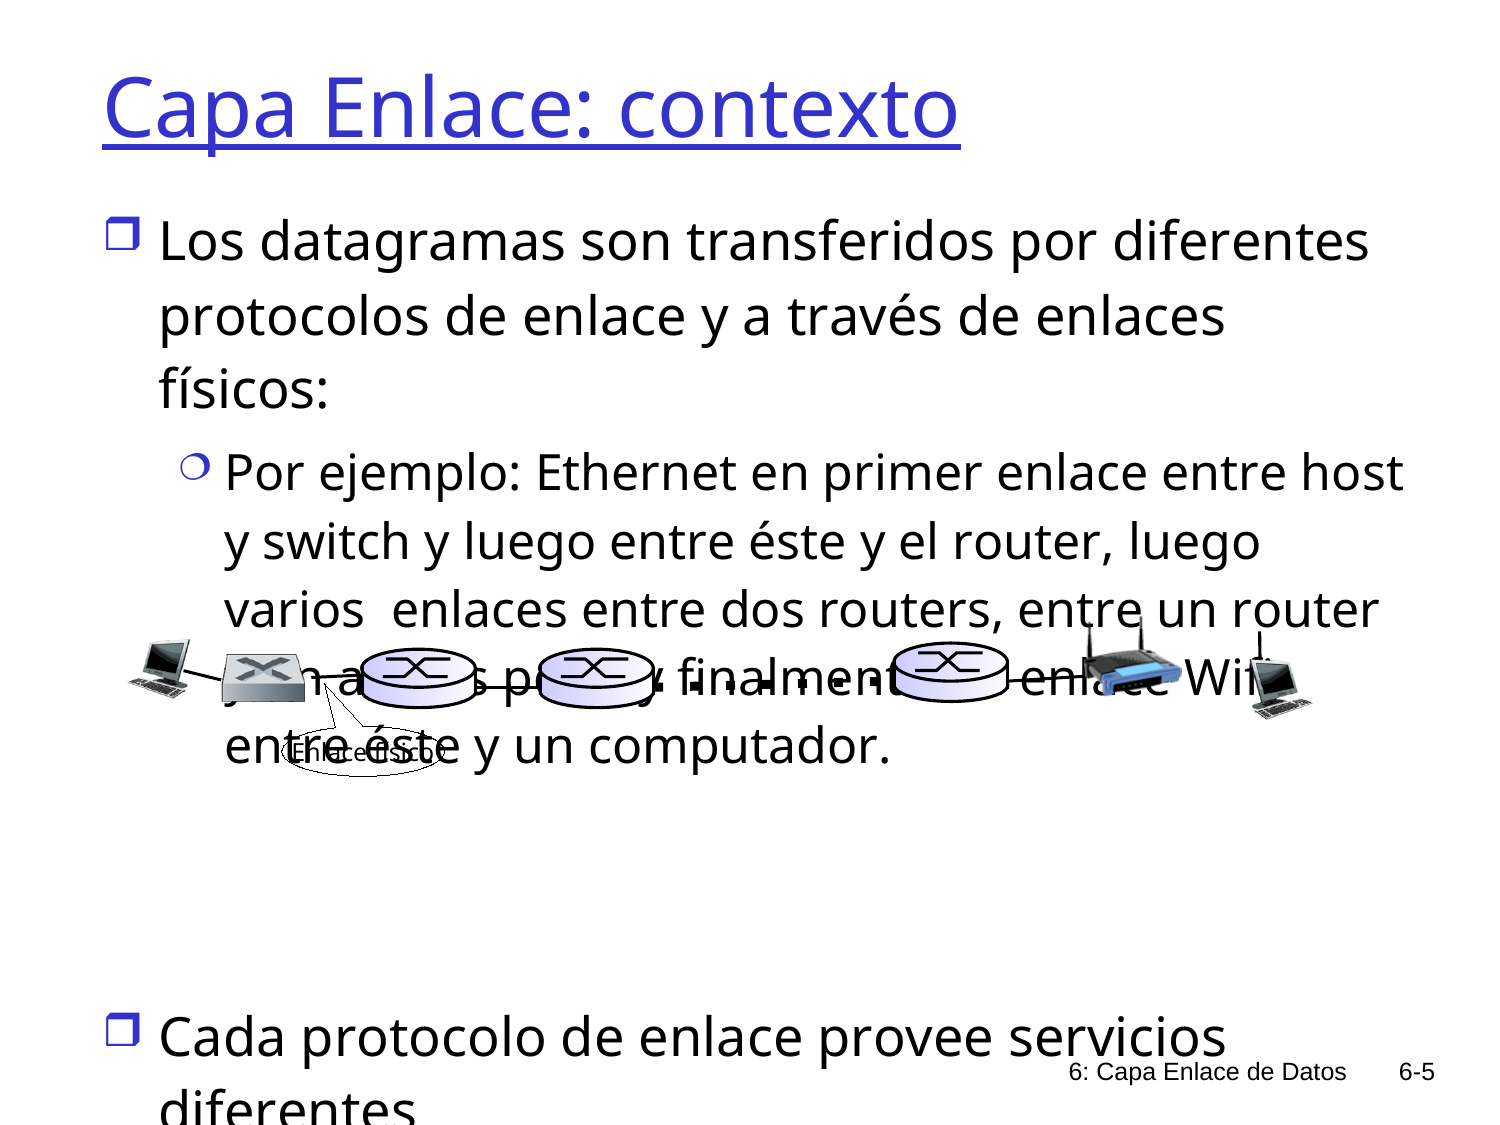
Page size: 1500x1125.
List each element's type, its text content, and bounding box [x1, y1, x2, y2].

picture [221, 654, 305, 702]
text_box [540, 649, 654, 708]
list Los datagramas son transferidos por diferentes protocolos de enlace y a través de enlaces físicos: Por ejemplo: Ethernet en primer enlace entre host y switch y luego entre éste y el router, luego varios enlaces entre dos routers, entre un router y un access point y finalmente un enlace Wifi entre éste y un computador. Cada protocolo de enlace provee servicios diferentes Por ejemplo: puede o no proveer transferencia confiable sobre el enlace [87, 195, 1426, 1029]
text_box Enlace físico [281, 683, 445, 777]
text_box [362, 649, 476, 708]
title Capa Enlace: contexto [87, 23, 1426, 188]
text_box [894, 643, 1008, 702]
picture [112, 636, 192, 704]
picture [1084, 616, 1182, 697]
picture [1247, 656, 1328, 724]
